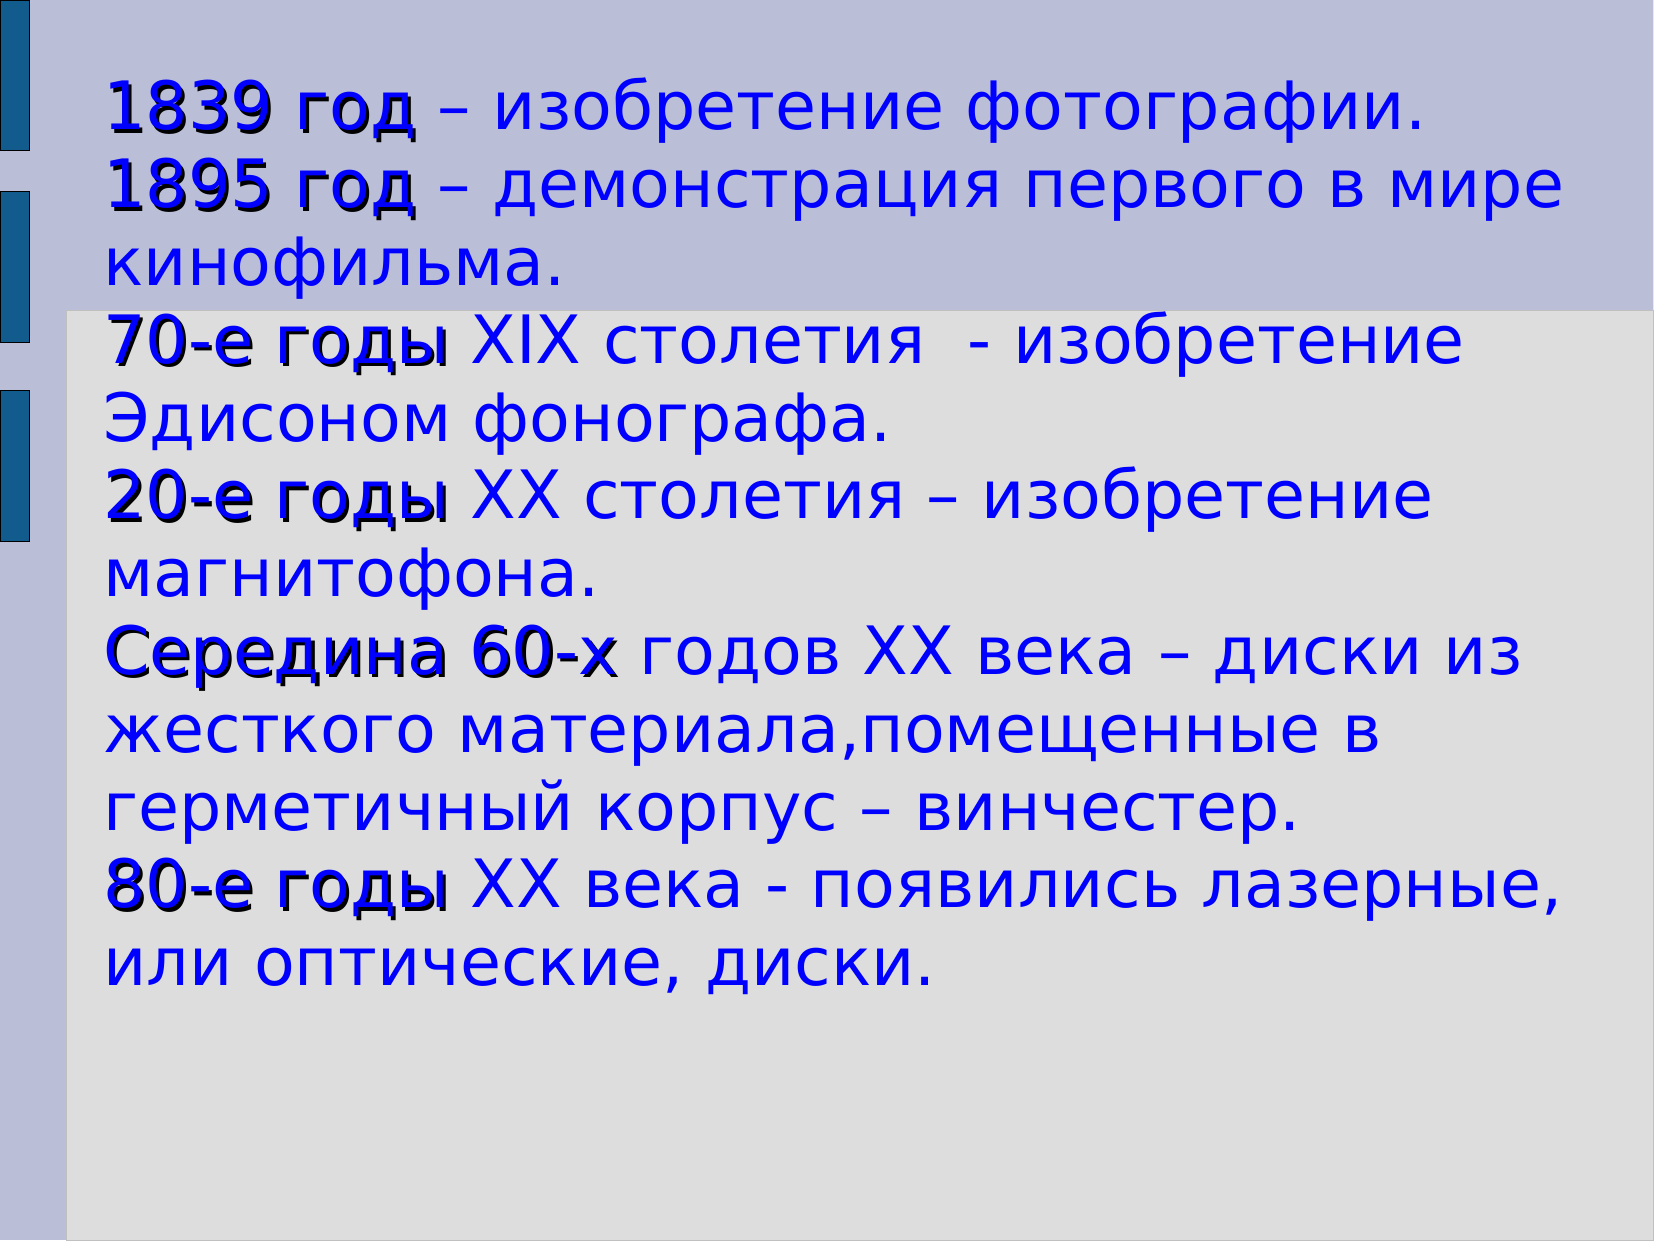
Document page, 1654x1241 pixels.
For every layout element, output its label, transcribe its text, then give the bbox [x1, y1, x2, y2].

text_box 1839 год – изобретение фотографии. 1895 год – демонстрация первого в мире кинофильма. 70-е годы XIX столетия - изобретение Эдисоном фонографа. 20-е годы XX столетия – изобретение магнитофона. Середина 60-х годов XX века – диски из жесткого материала,помещенные в герметичный корпус – винчестер. 80-е годы XX века - появились лазерные, или оптические, диски. [88, 60, 1595, 1010]
